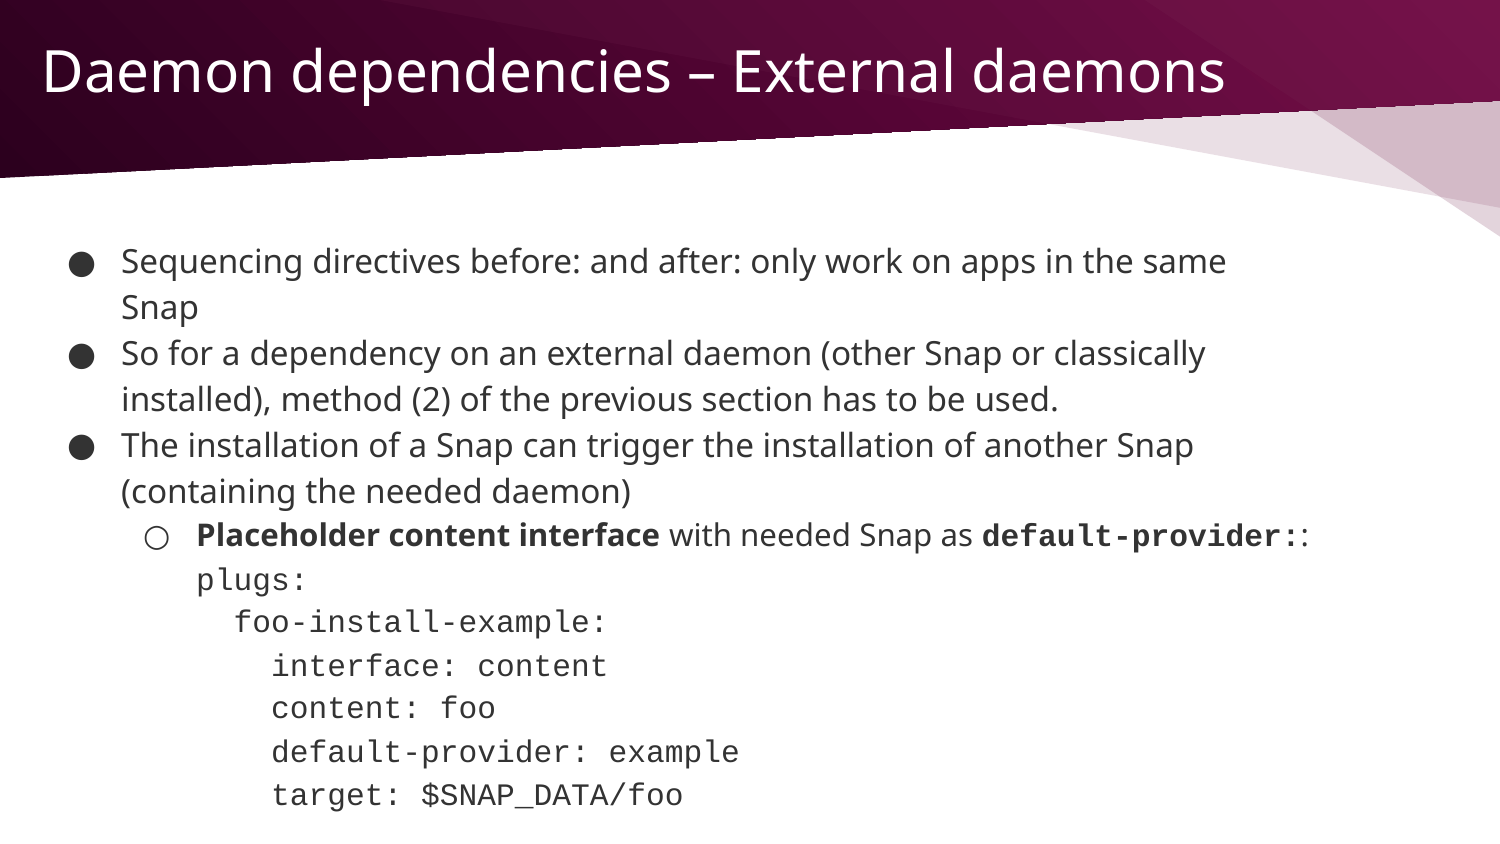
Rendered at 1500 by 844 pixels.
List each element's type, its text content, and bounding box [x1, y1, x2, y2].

list Sequencing directives before: and after: only work on apps in the same Snap So for a dependency on an external daemon (other Snap or classically installed), method (2) of the previous section has to be used. The installation of a Snap can trigger the installation of another Snap (containing the needed daemon) Placeholder content interface with needed Snap as default-provider:: plugs: foo-install-example: interface: content content: foo default-provider: example target: $SNAP_DATA/foo [35, 229, 1324, 789]
title Daemon dependencies – External daemons [41, 5, 1336, 134]
